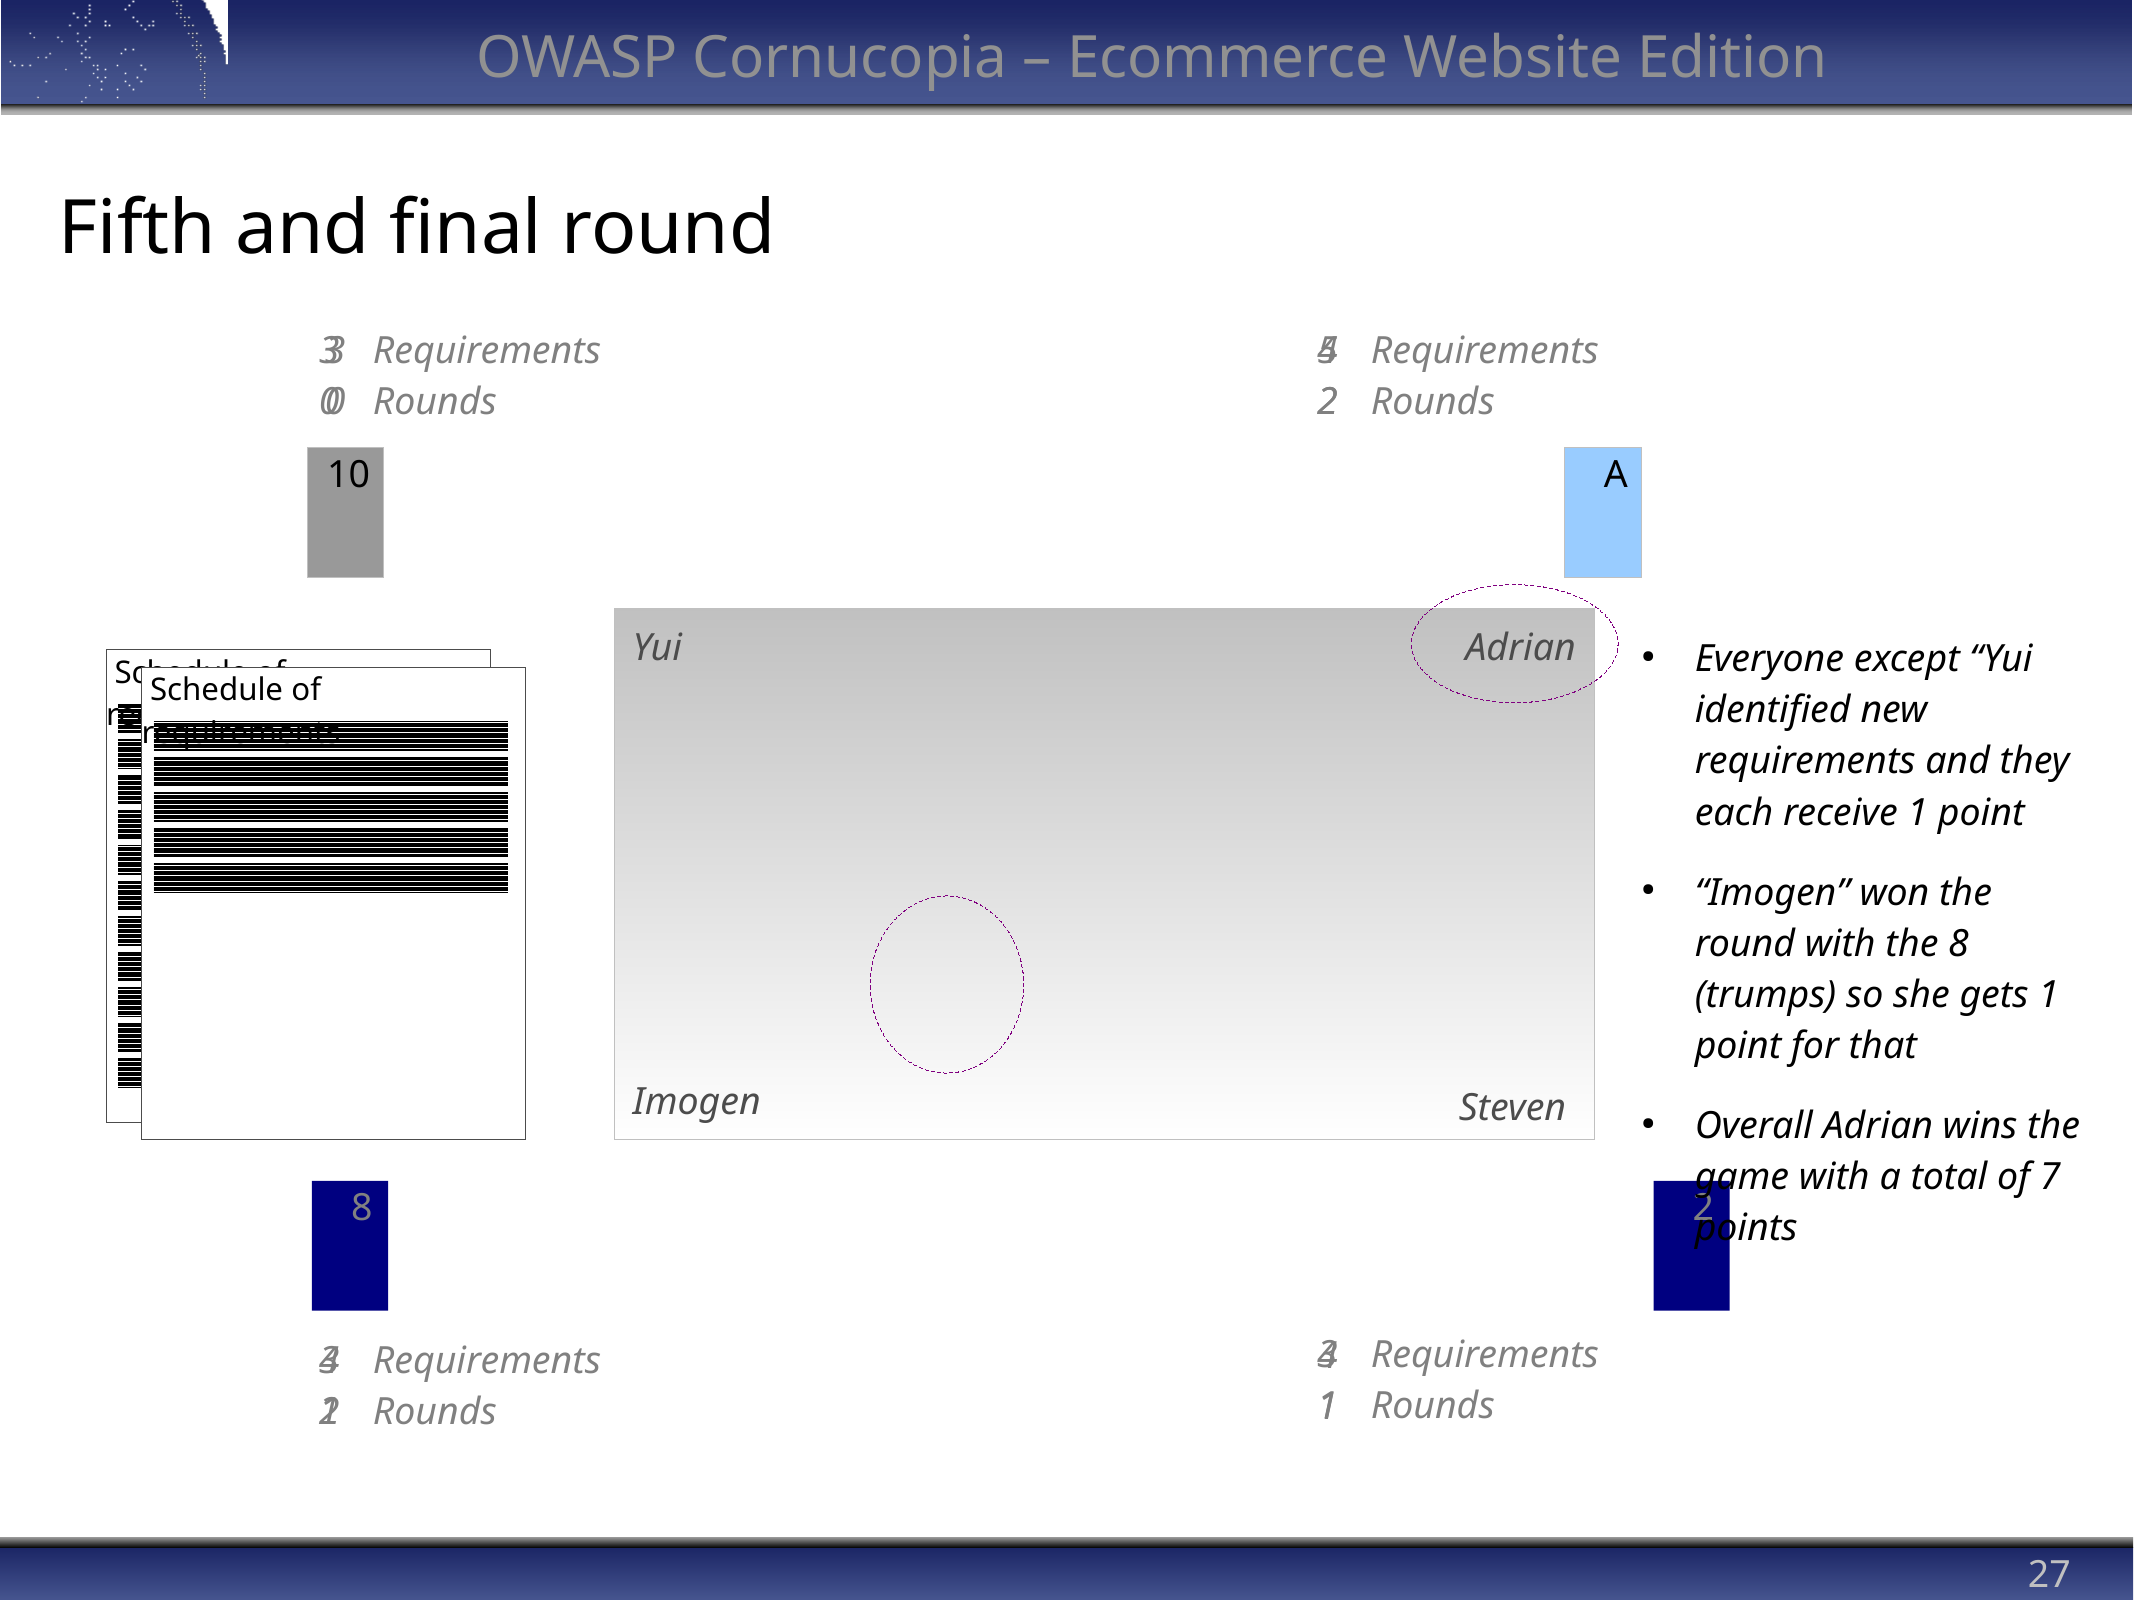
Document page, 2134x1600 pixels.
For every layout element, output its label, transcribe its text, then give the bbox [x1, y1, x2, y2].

list [153, 720, 508, 751]
list [153, 791, 508, 821]
list 10 [307, 447, 384, 578]
list [153, 862, 508, 892]
list [118, 986, 141, 1016]
list [614, 608, 1595, 1140]
list Requirements Rounds [384, 323, 656, 414]
list 2 [1721, 1222, 1730, 1238]
list Schedule of requirements [106, 649, 491, 1123]
list 2 [1699, 1182, 1708, 1187]
list 5 2 [1316, 323, 1376, 414]
list [153, 755, 508, 786]
list Imogen [632, 1074, 798, 1135]
list [118, 738, 141, 768]
list Schedule of requirements [141, 667, 526, 1140]
list [153, 826, 508, 857]
list 2 [1721, 1182, 1730, 1187]
list Yui [632, 620, 739, 681]
list [118, 844, 141, 875]
list [118, 773, 141, 804]
list [118, 879, 141, 910]
list Requirements Rounds [378, 1333, 656, 1424]
list Steven [1458, 1080, 1588, 1141]
list 3 0 [318, 323, 324, 414]
list [118, 702, 141, 733]
list Requirements Rounds [1388, 1327, 1654, 1418]
list 2 [1653, 1182, 1730, 1311]
list [118, 809, 141, 839]
list Everyone except “Yui identified new requirements and they each receive 1 point “Imogen” won the round with the 8 (trumps) so she gets 1 point for that Overall Adrian wins the game with a total of 7 points [1624, 631, 2093, 1182]
list [118, 1057, 141, 1087]
title Fifth and final round [58, 124, 2126, 325]
list [118, 1021, 141, 1052]
list 3 0 [324, 323, 384, 414]
list [118, 950, 141, 981]
list Adrian [1465, 620, 1666, 681]
list 4 2 [318, 1333, 378, 1424]
list [118, 915, 141, 945]
list 8 [311, 1180, 389, 1311]
list 4 1 [1316, 1328, 1388, 1419]
list Requirements Rounds [1376, 323, 1654, 414]
list A [1564, 447, 1642, 578]
